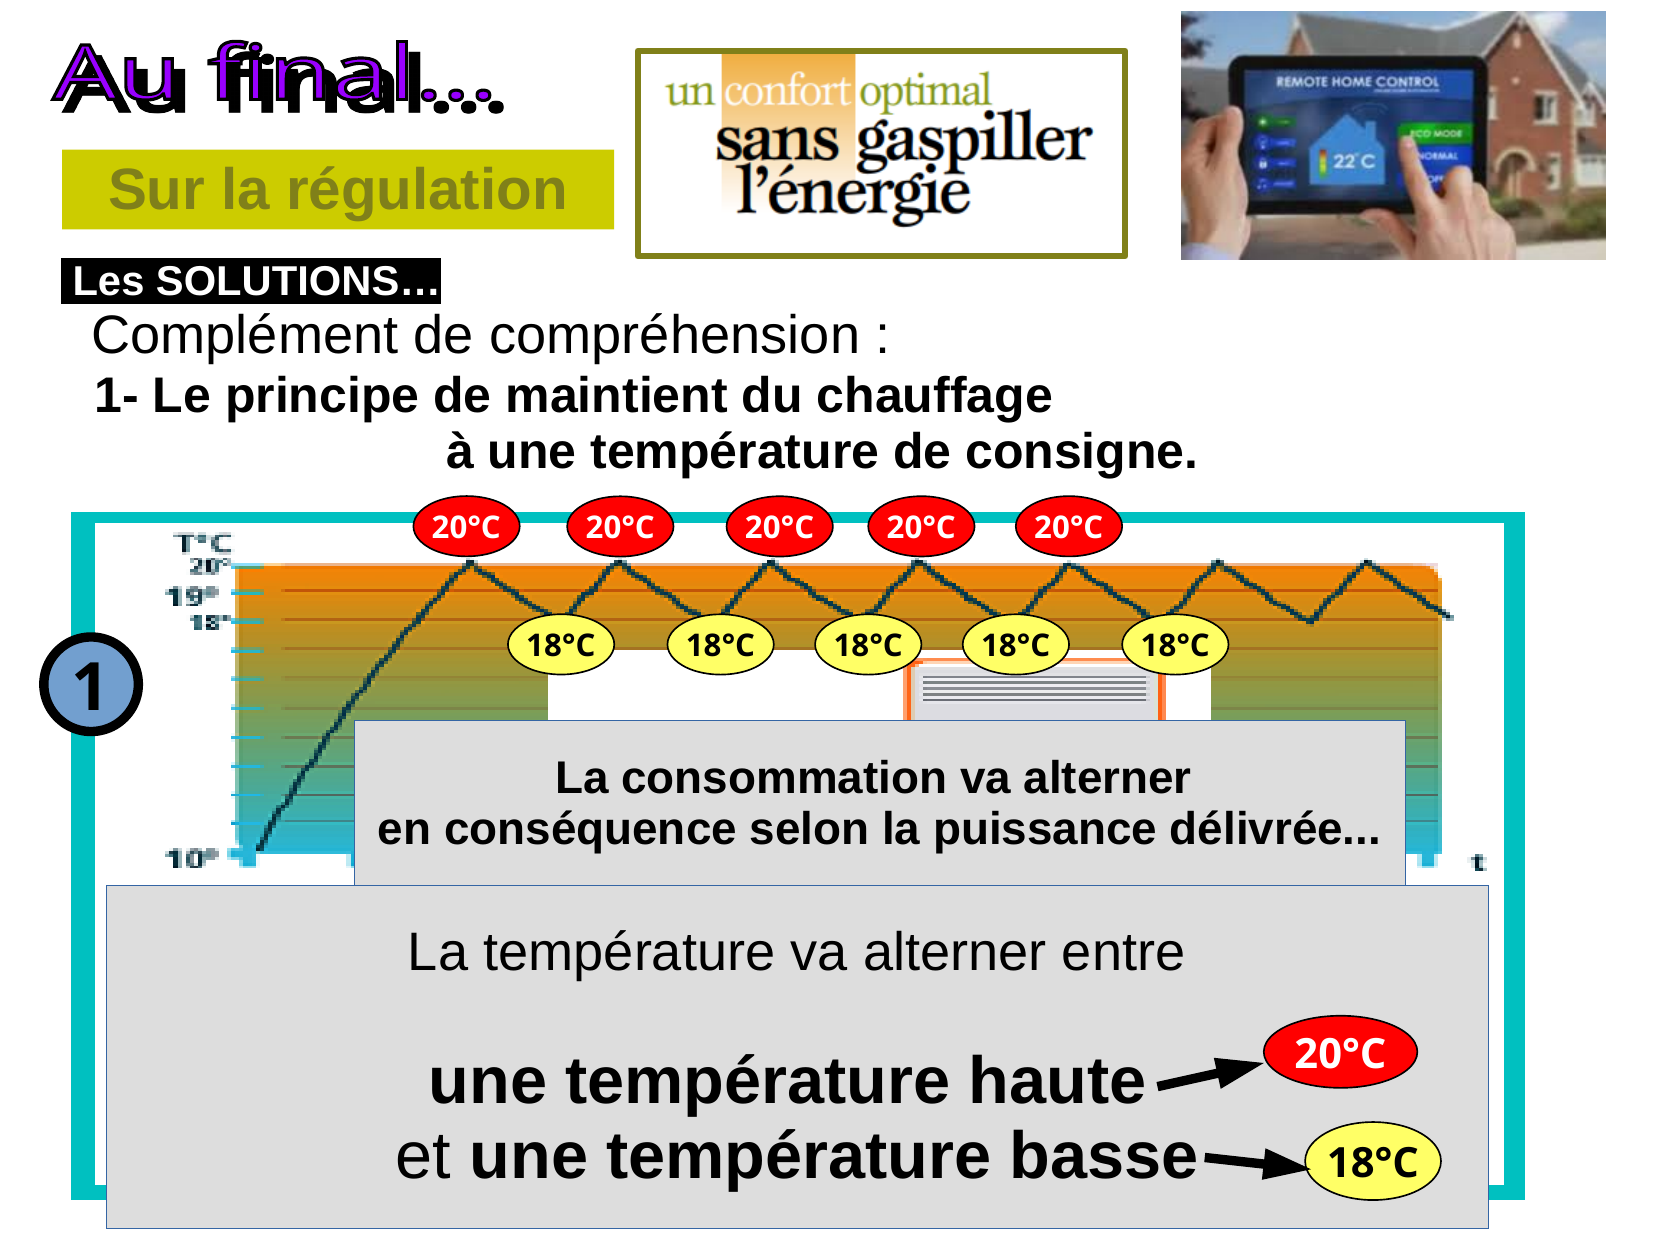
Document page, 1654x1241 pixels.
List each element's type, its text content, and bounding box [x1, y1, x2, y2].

text_box Au final... [336, 57, 381, 101]
text_box 18°C [1122, 614, 1229, 675]
text_box Au final... [397, 41, 407, 100]
picture [1181, 11, 1606, 248]
text_box 1 [43, 636, 139, 732]
text_box 18°C [962, 614, 1070, 675]
text_box 20°C [1015, 496, 1123, 557]
picture [71, 512, 1525, 1200]
text_box 20°C [726, 496, 833, 557]
text_box 18°C [667, 614, 774, 675]
text_box 1- Le principe de maintient du chauffage à une température de consigne. [35, 357, 1610, 489]
text_box Au final... [125, 58, 173, 101]
text_box 20°C [413, 496, 520, 557]
text_box Au final... [208, 41, 247, 100]
text_box 20°C [1263, 1015, 1418, 1088]
text_box Les SOLUTIONS… Complément de compréhension : [43, 248, 1619, 520]
text_box 18°C [1305, 1122, 1442, 1201]
picture [640, 54, 1123, 248]
text_box 18°C [507, 614, 615, 675]
text_box 20°C [868, 496, 975, 557]
text_box Au final... [277, 57, 324, 100]
text_box Au final... [250, 58, 261, 100]
text_box La consommation va alterner en conséquence selon la puissance délivrée... [354, 720, 1406, 886]
text_box 20°C [567, 496, 674, 557]
text_box 18°C [815, 614, 922, 675]
text_box Au final... [52, 45, 118, 100]
text_box Sur la régulation [62, 149, 615, 230]
text_box La température va alterner entre une température haute et une température basse [106, 885, 1489, 1229]
